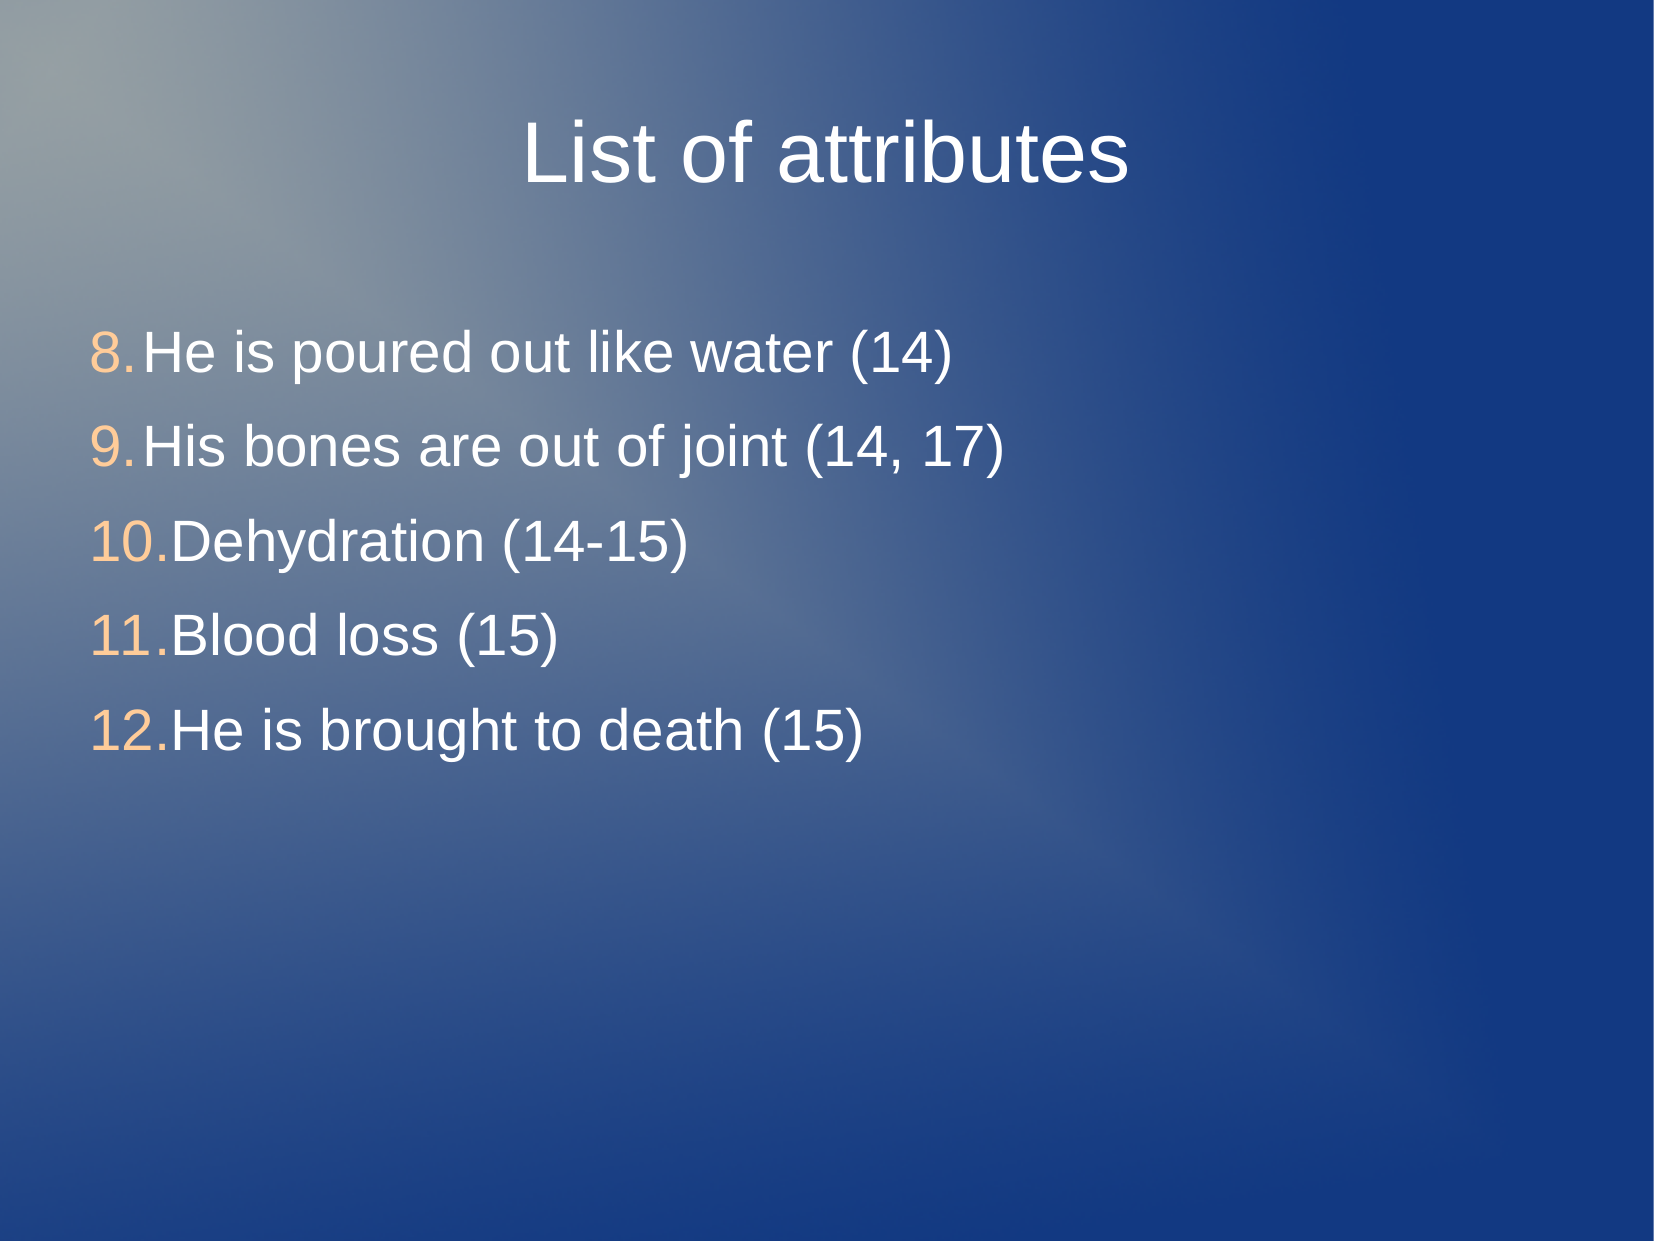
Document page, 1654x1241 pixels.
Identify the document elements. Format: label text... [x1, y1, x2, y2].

list He is poured out like water (14) His bones are out of joint (14, 17) Dehydration (14-15) Blood loss (15) He is brought to death (15) [71, 225, 1561, 1044]
title List of attributes [82, 49, 1571, 257]
picture [0, 0, 1654, 1241]
